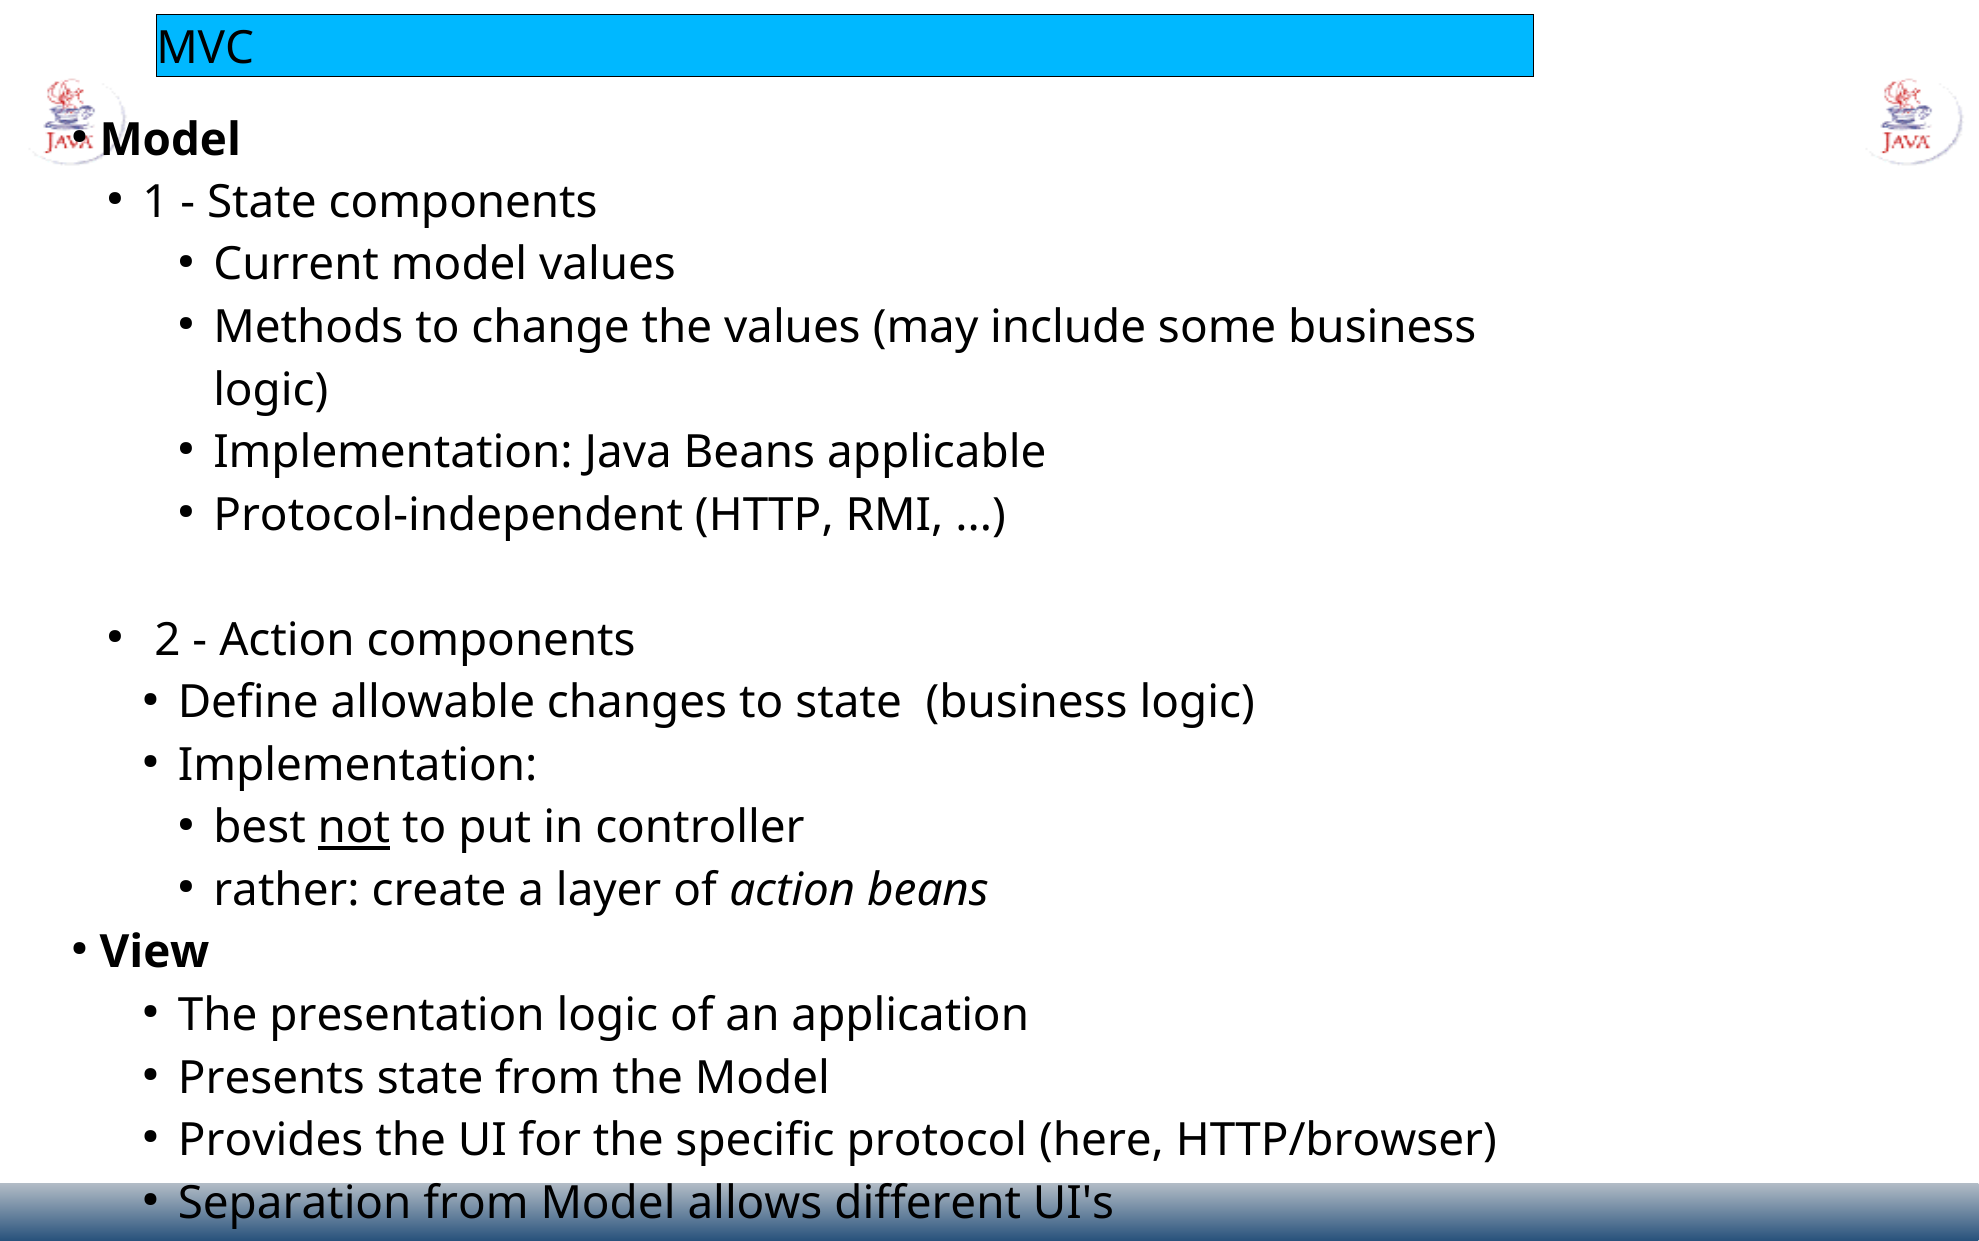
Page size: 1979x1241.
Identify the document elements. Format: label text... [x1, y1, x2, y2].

text_box MVC [156, 14, 1534, 68]
text_box Model 1 - State components Current model values Methods to change the values (may include some business logic) Implementation: Java Beans applicable Protocol-independent (HTTP, RMI, ...) 2 - Action components Define allowable changes to state (business logic) Implementation: best not to put in controller rather: create a layer of action beans View The presentation logic of an application Presents state from the Model Provides the UI for the specific protocol (here, HTTP/browser) Separation from Model allows different UI's Implementation: JSP (http) Interaction with model eased by using Java Beans [71, 105, 1600, 1172]
picture [12, 71, 131, 169]
picture [1849, 71, 1968, 169]
